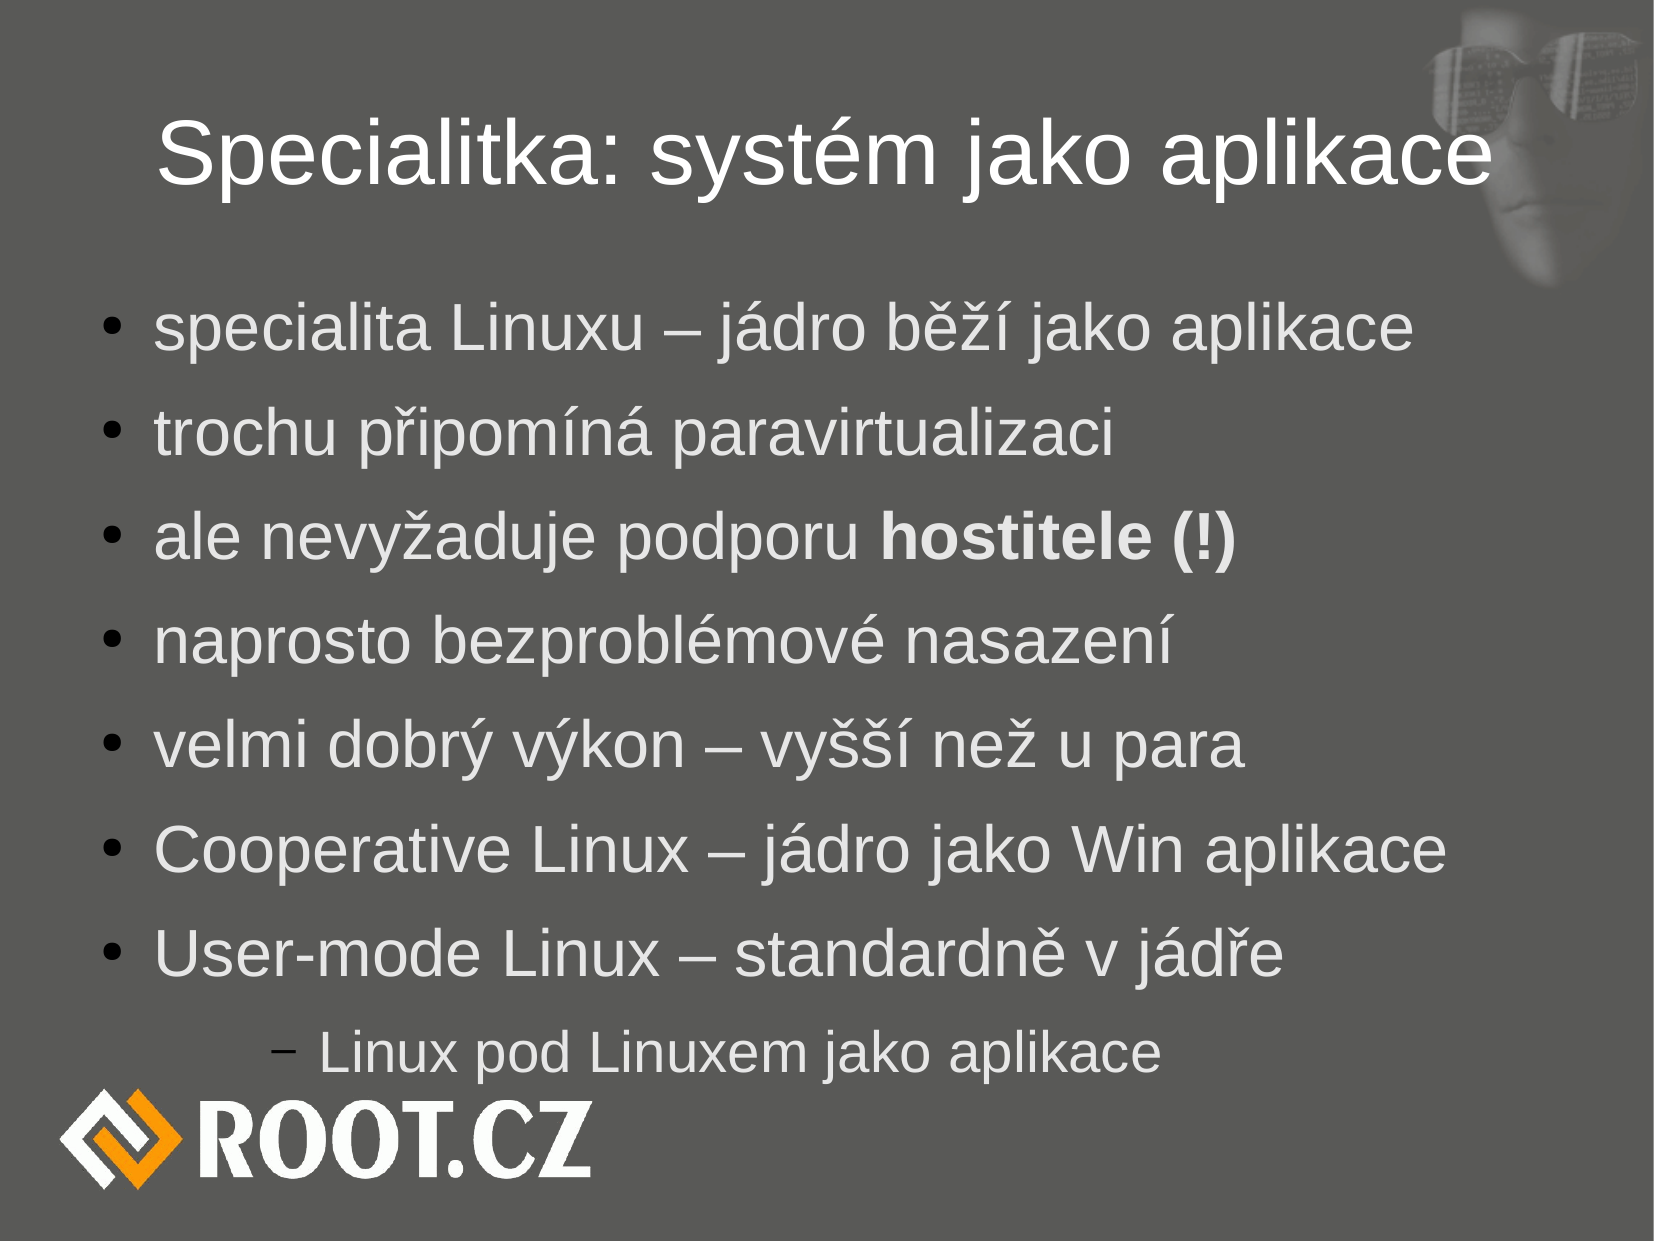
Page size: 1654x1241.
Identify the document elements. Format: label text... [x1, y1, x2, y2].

list specialita Linuxu – jádro běží jako aplikace trochu připomíná paravirtualizaci ale nevyžaduje podporu hostitele (!) naprosto bezproblémové nasazení velmi dobrý výkon – vyšší než u para Cooperative Linux – jádro jako Win aplikace User-mode Linux – standardně v jádře Linux pod Linuxem jako aplikace [82, 290, 1571, 1094]
title Specialitka: systém jako aplikace [82, 56, 1571, 250]
picture [0, 0, 1654, 1241]
